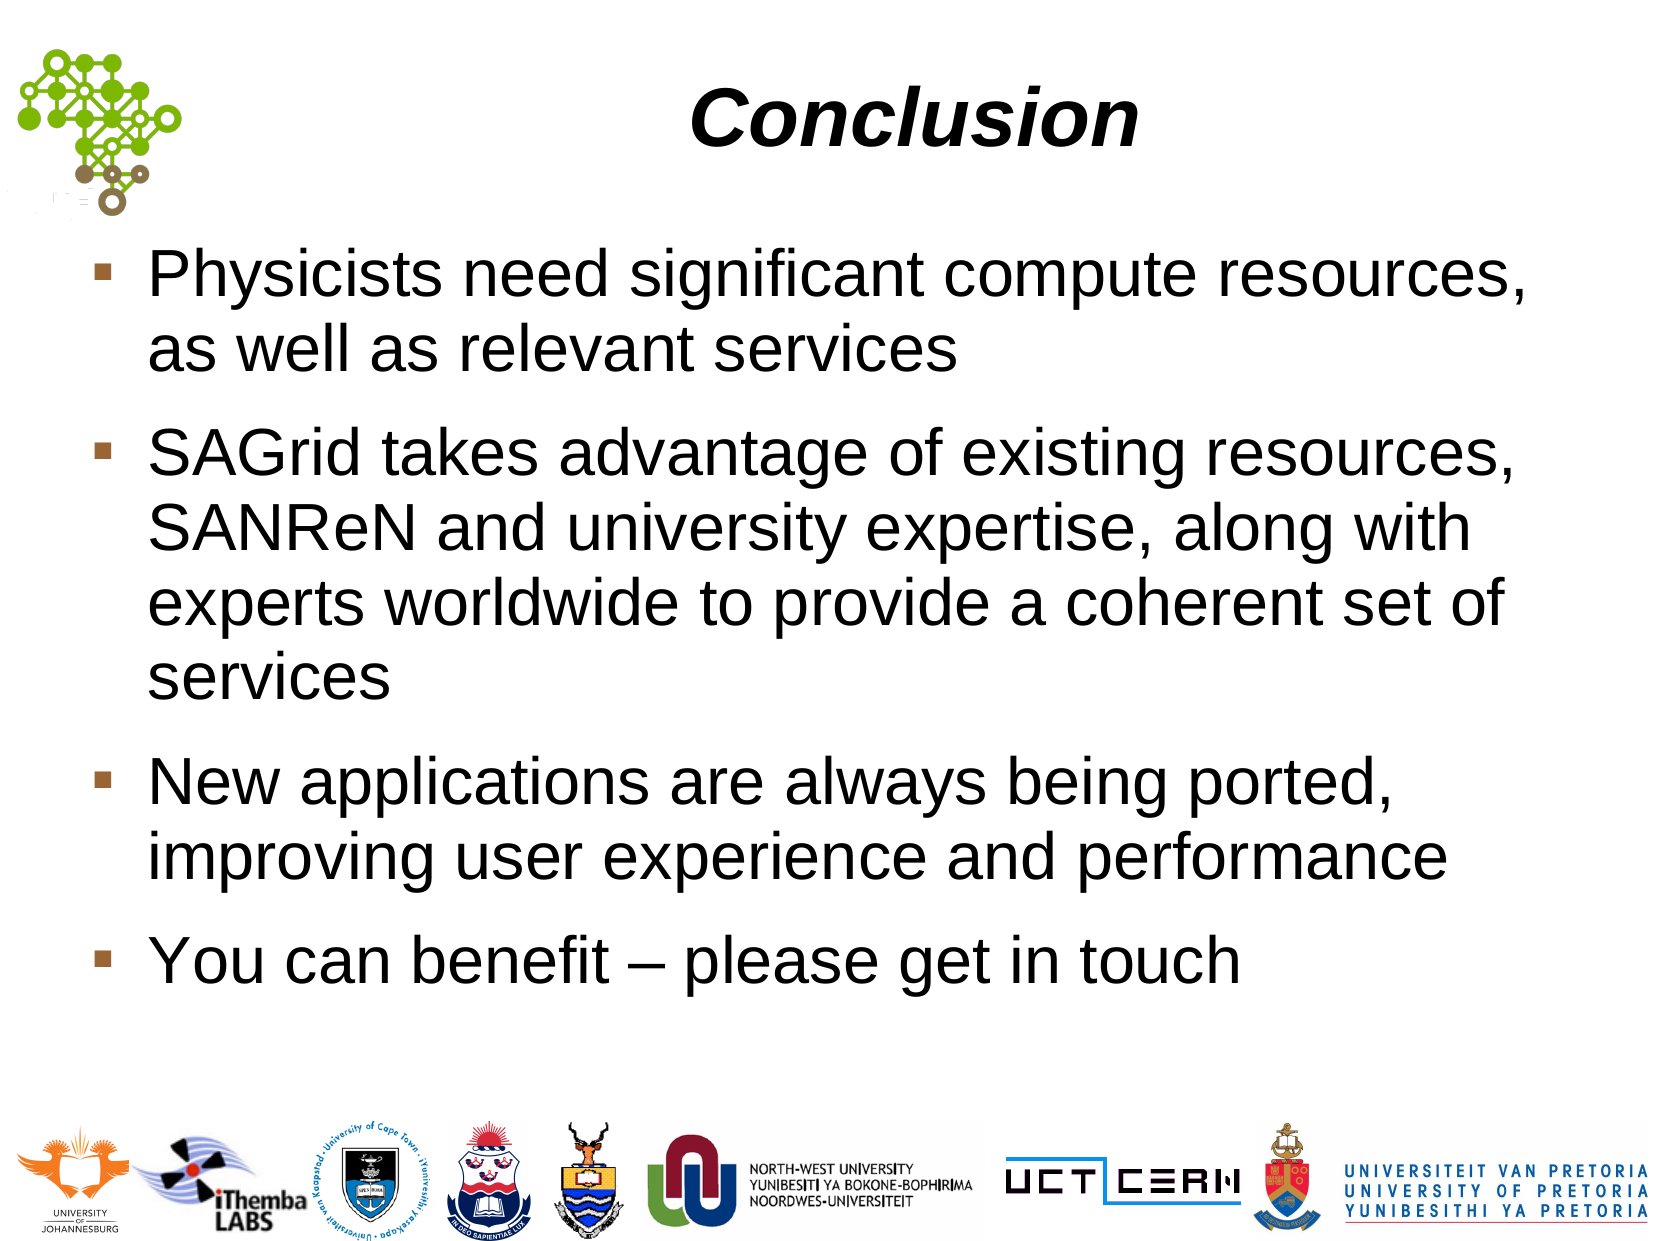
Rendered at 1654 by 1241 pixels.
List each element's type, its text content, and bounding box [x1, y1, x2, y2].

picture [1006, 1157, 1241, 1205]
picture [553, 1121, 625, 1241]
title Conclusion [206, 29, 1625, 207]
picture [7, 47, 185, 220]
picture [312, 1121, 430, 1241]
picture [1253, 1121, 1648, 1241]
list Physicists need significant compute resources, as well as relevant services SAGrid takes advantage of existing resources, SANReN and university expertise, along with experts worldwide to provide a coherent set of services New applications are always being ported, improving user experience and performance You can benefit – please get in touch [76, 236, 1565, 1055]
picture [447, 1121, 531, 1241]
picture [636, 1121, 987, 1241]
picture [11, 1121, 308, 1241]
